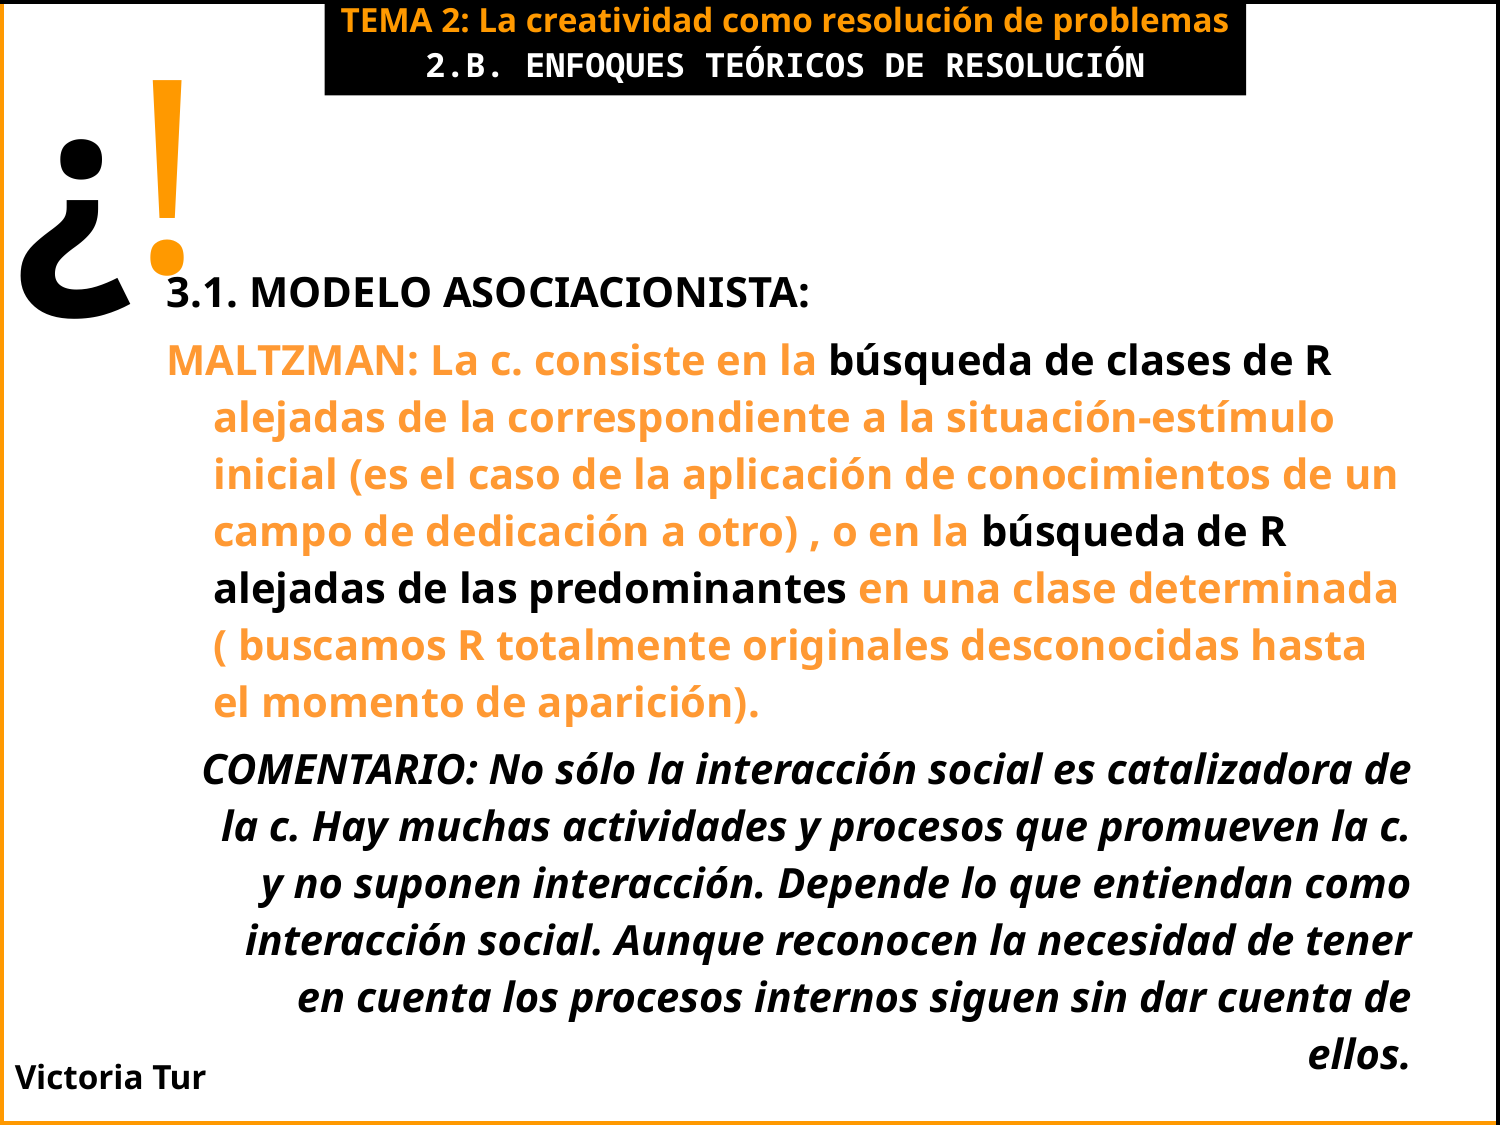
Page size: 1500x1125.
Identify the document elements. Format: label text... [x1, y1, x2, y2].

list 3.1. MODELO ASOCIACIONISTA: MALTZMAN: La c. consiste en la búsqueda de clases de R alejadas de la correspondiente a la situación-estímulo inicial (es el caso de la aplicación de conocimientos de un campo de dedicación a otro) , o en la búsqueda de R alejadas de las predominantes en una clase determinada ( buscamos R totalmente originales desconocidas hasta el momento de aparición). COMENTARIO: No sólo la interacción social es catalizadora de la c. Hay muchas actividades y procesos que promueven la c. y no suponen interacción. Depende lo que entiendan como interacción social. Aunque reconocen la necesidad de tener en cuenta los procesos internos siguen sin dar cuenta de ellos. [76, 255, 1427, 1125]
